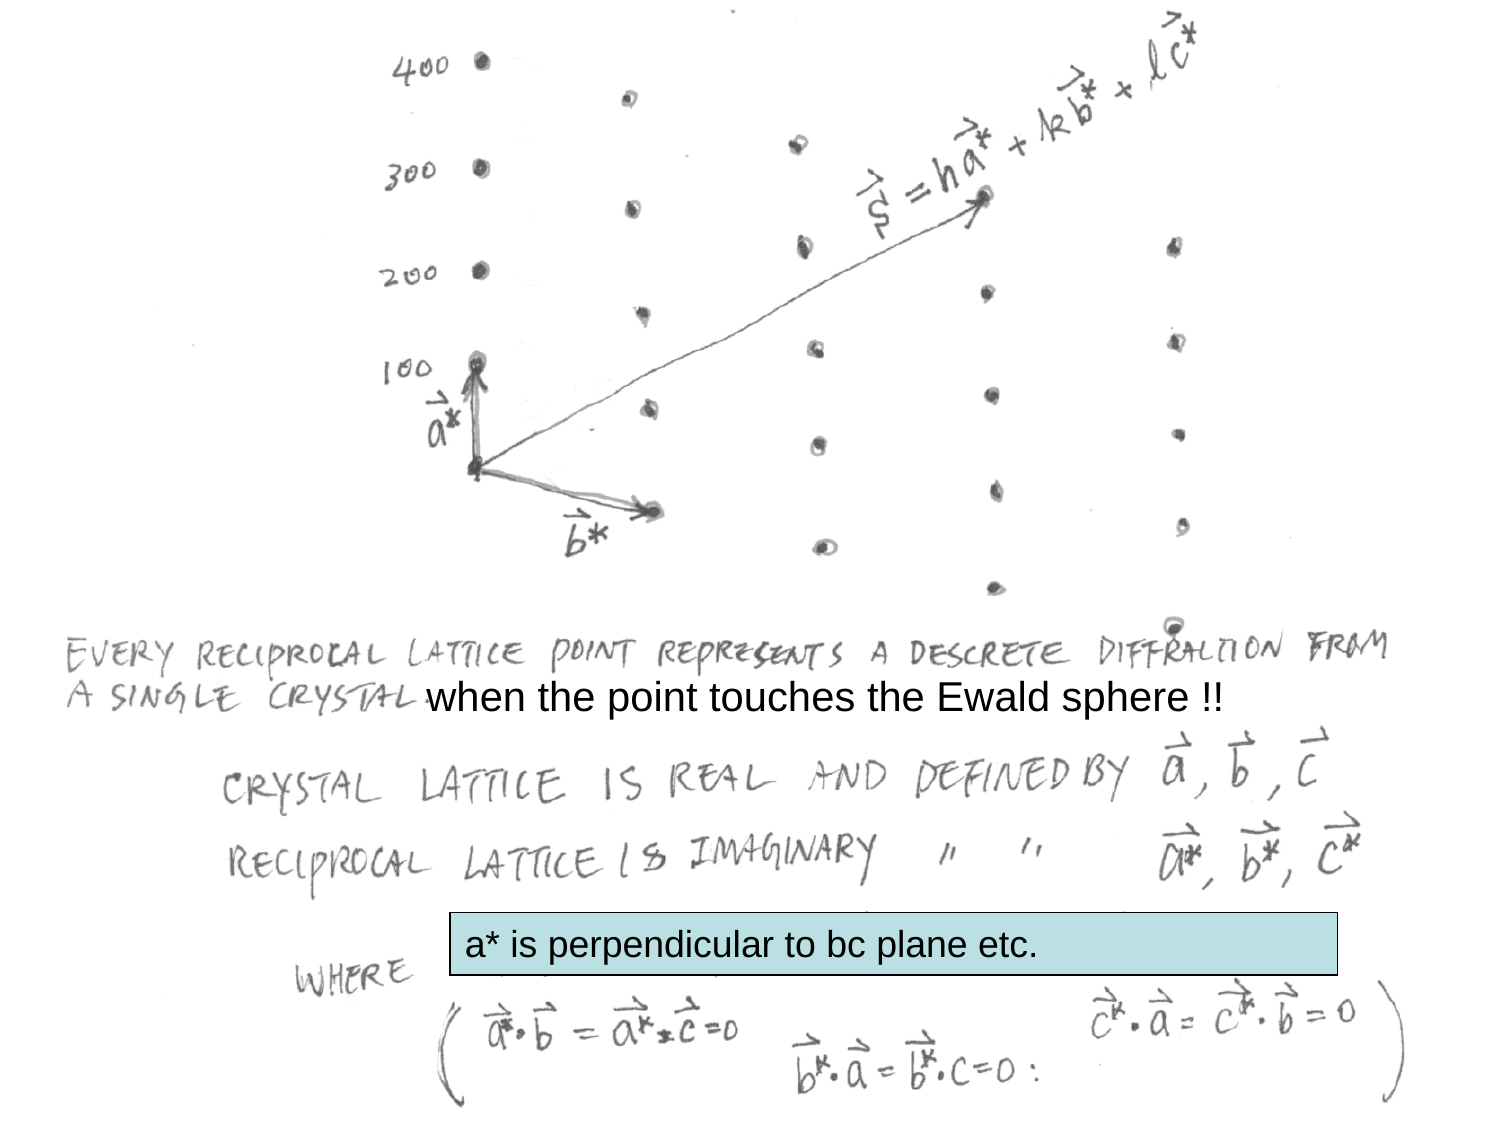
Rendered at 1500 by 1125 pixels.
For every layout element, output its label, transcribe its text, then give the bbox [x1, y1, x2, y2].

text_box when the point touches the Ewald sphere !! [411, 662, 1240, 728]
text_box a* is perpendicular to bc plane etc. [450, 912, 1347, 973]
picture [50, 7, 1413, 1125]
